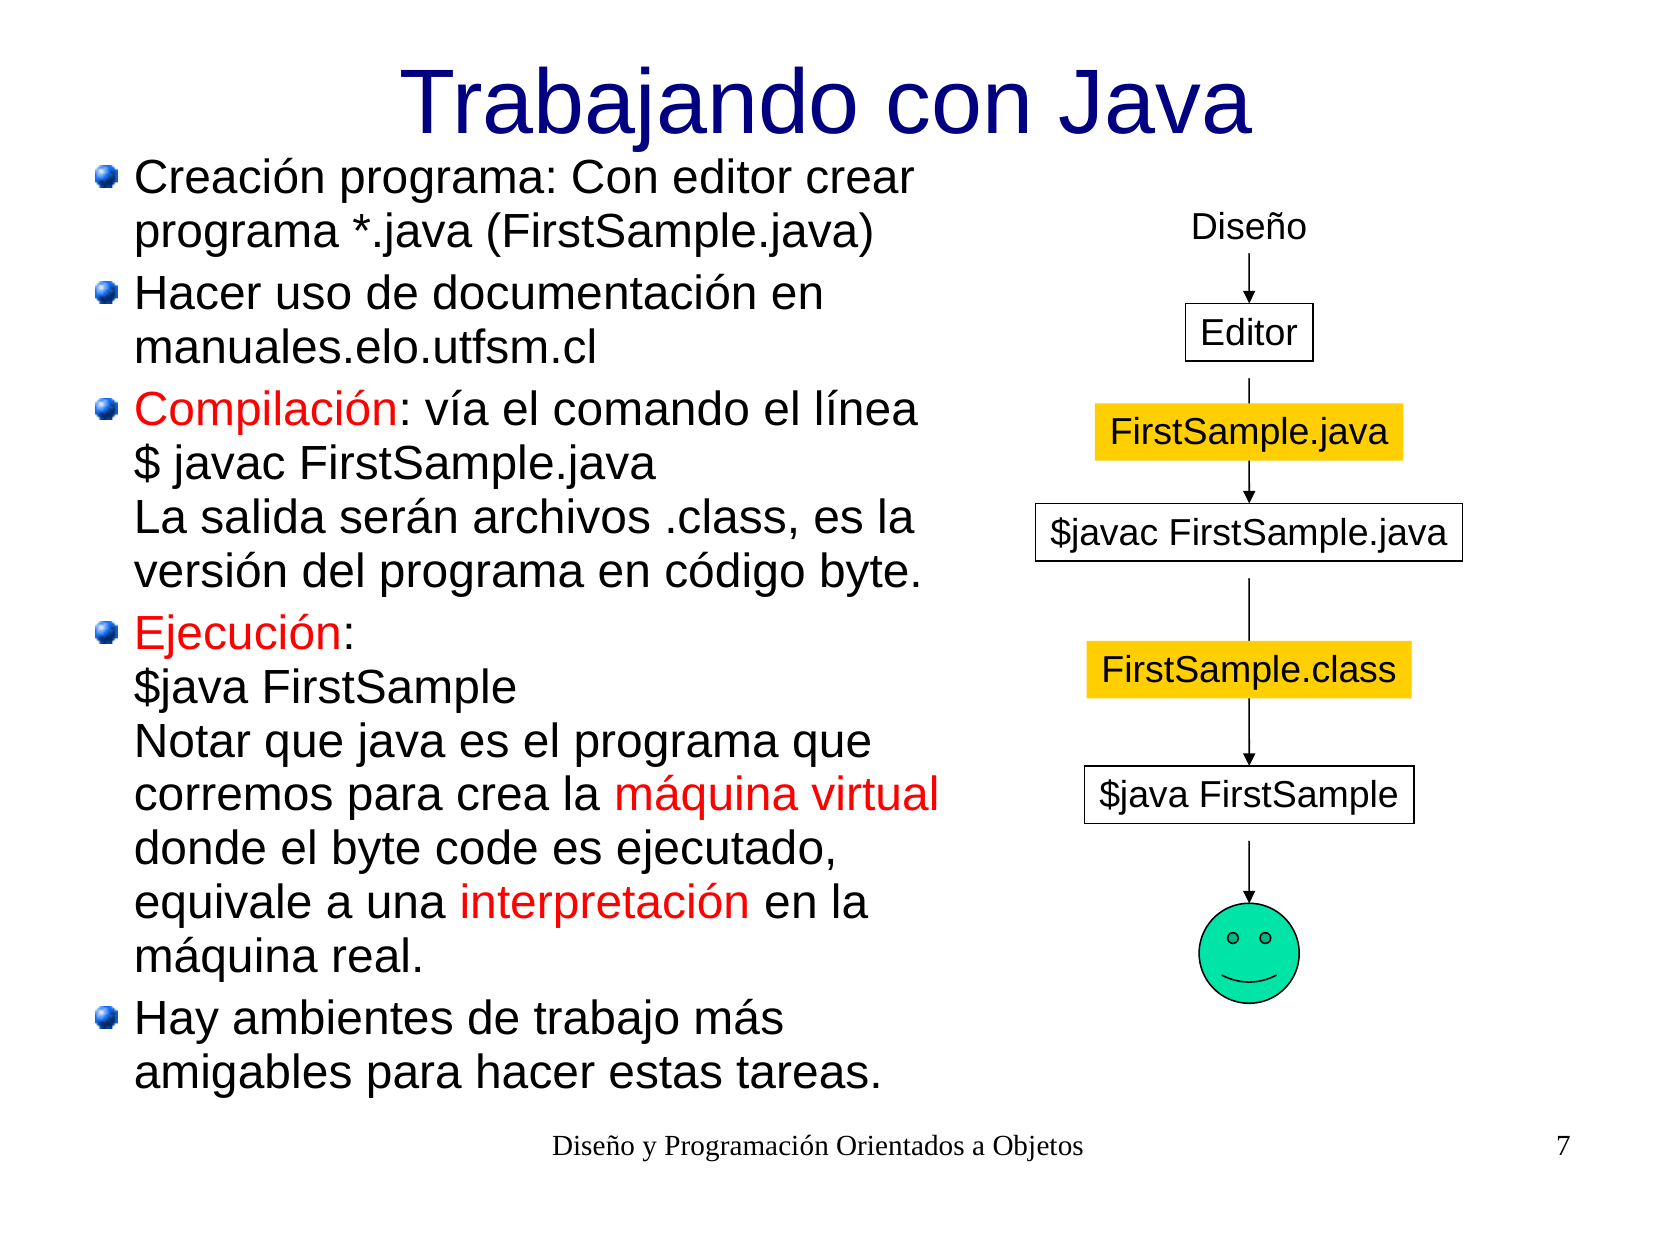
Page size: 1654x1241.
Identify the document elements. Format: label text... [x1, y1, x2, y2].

list Creación programa: Con editor crear programa *.java (FirstSample.java) Hacer uso de documentación en manuales.elo.utfsm.cl Compilación: vía el comando el línea $ javac FirstSample.java La salida serán archivos .class, es la versión del programa en código byte. Ejecución: $java FirstSample Notar que java es el programa que corremos para crea la máquina virtual donde el byte code es ejecutado, equivale a una interpretación en la máquina real. Hay ambientes de trabajo más amigables para hacer estas tareas. [82, 150, 976, 1126]
text_box Diseño [1176, 197, 1323, 256]
text_box $javac FirstSample.java [1035, 503, 1463, 561]
text_box Editor [1185, 303, 1313, 361]
text_box $java FirstSample [1084, 765, 1414, 824]
text_box FirstSample.java [1094, 403, 1404, 461]
text_box FirstSample.class [1086, 640, 1412, 699]
title Trabajando con Java [82, 44, 1571, 159]
